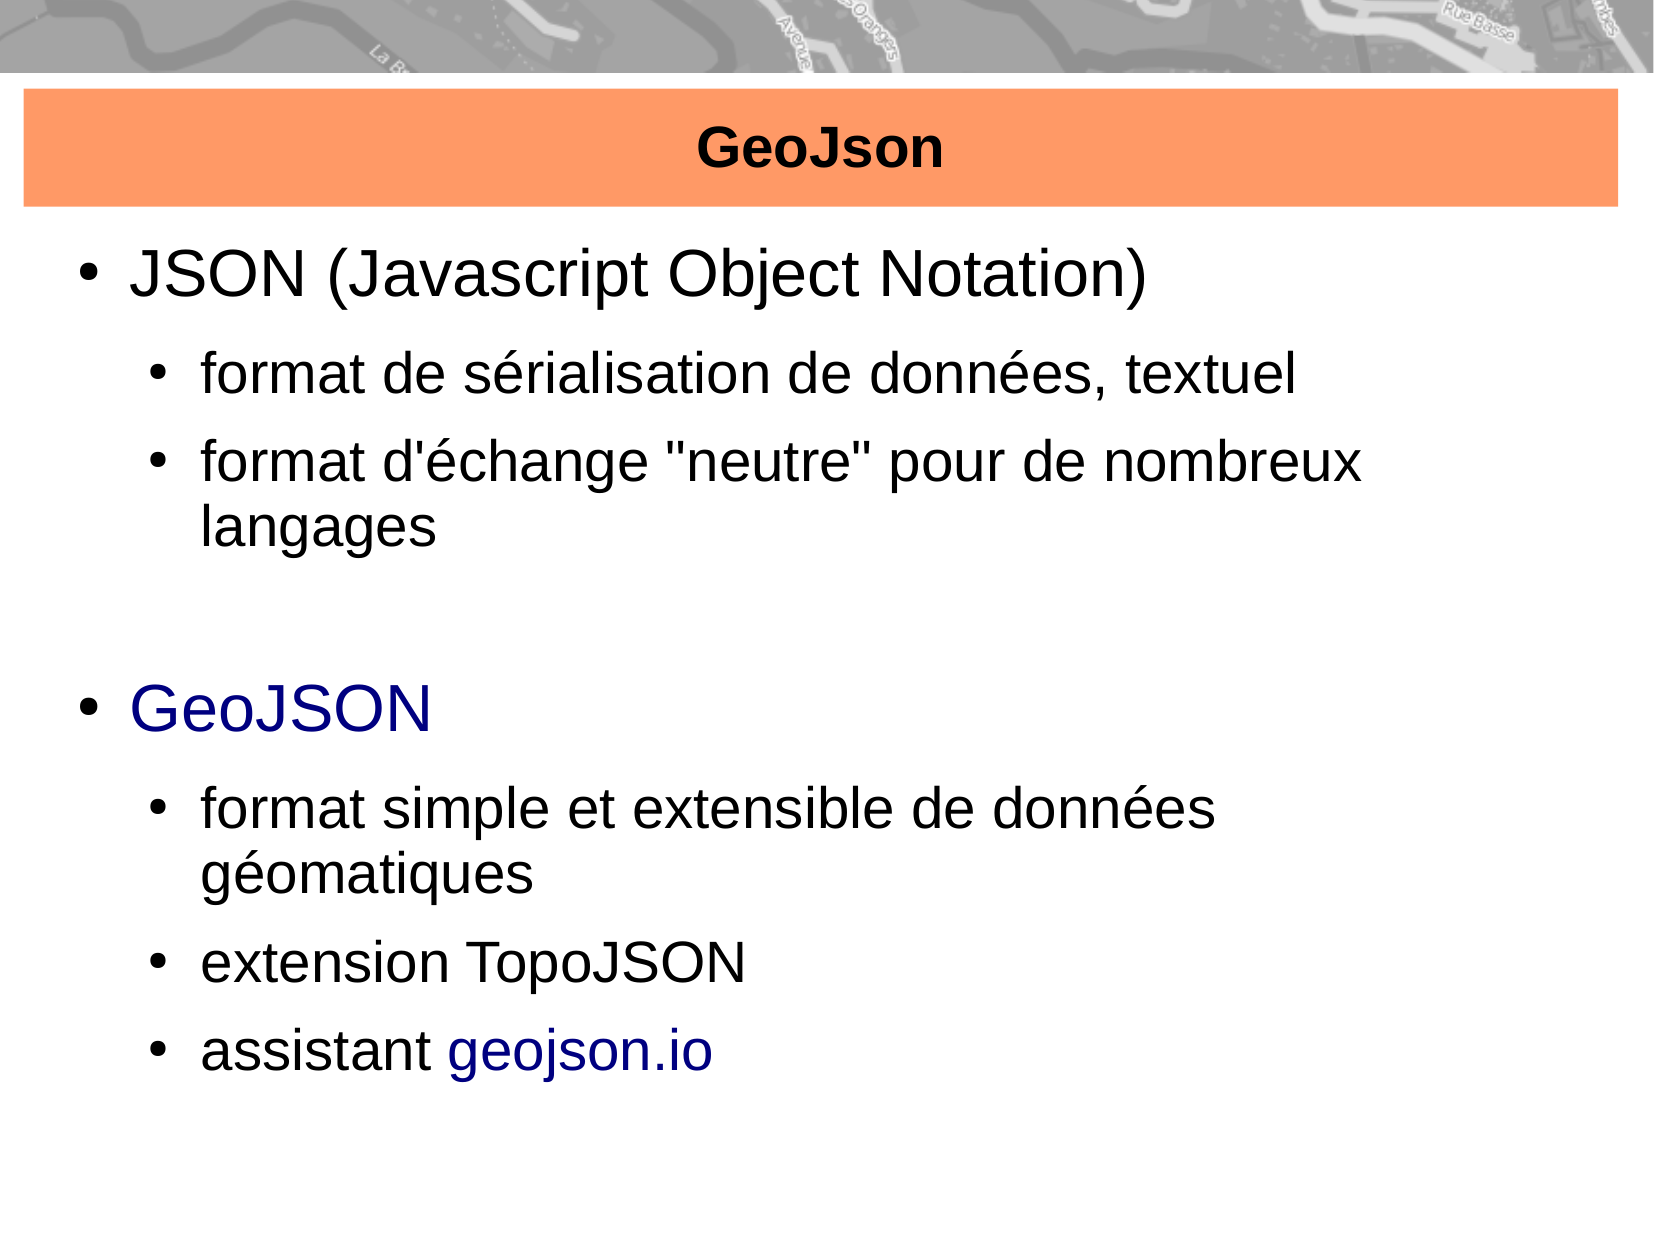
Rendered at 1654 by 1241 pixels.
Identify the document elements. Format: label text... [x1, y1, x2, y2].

table_header [0, 12, 413, 77]
table_header [826, 12, 1240, 77]
picture [0, 0, 1654, 73]
text_box GeoJson [23, 88, 1619, 207]
list JSON (Javascript Object Notation) format de sérialisation de données, textuel format d'échange "neutre" pour de nombreux langages GeoJSON format simple et extensible de données géomatiques extension TopoJSON assistant geojson.io [59, 236, 1548, 1157]
table_header [1240, 12, 1653, 77]
table_header [413, 12, 826, 77]
